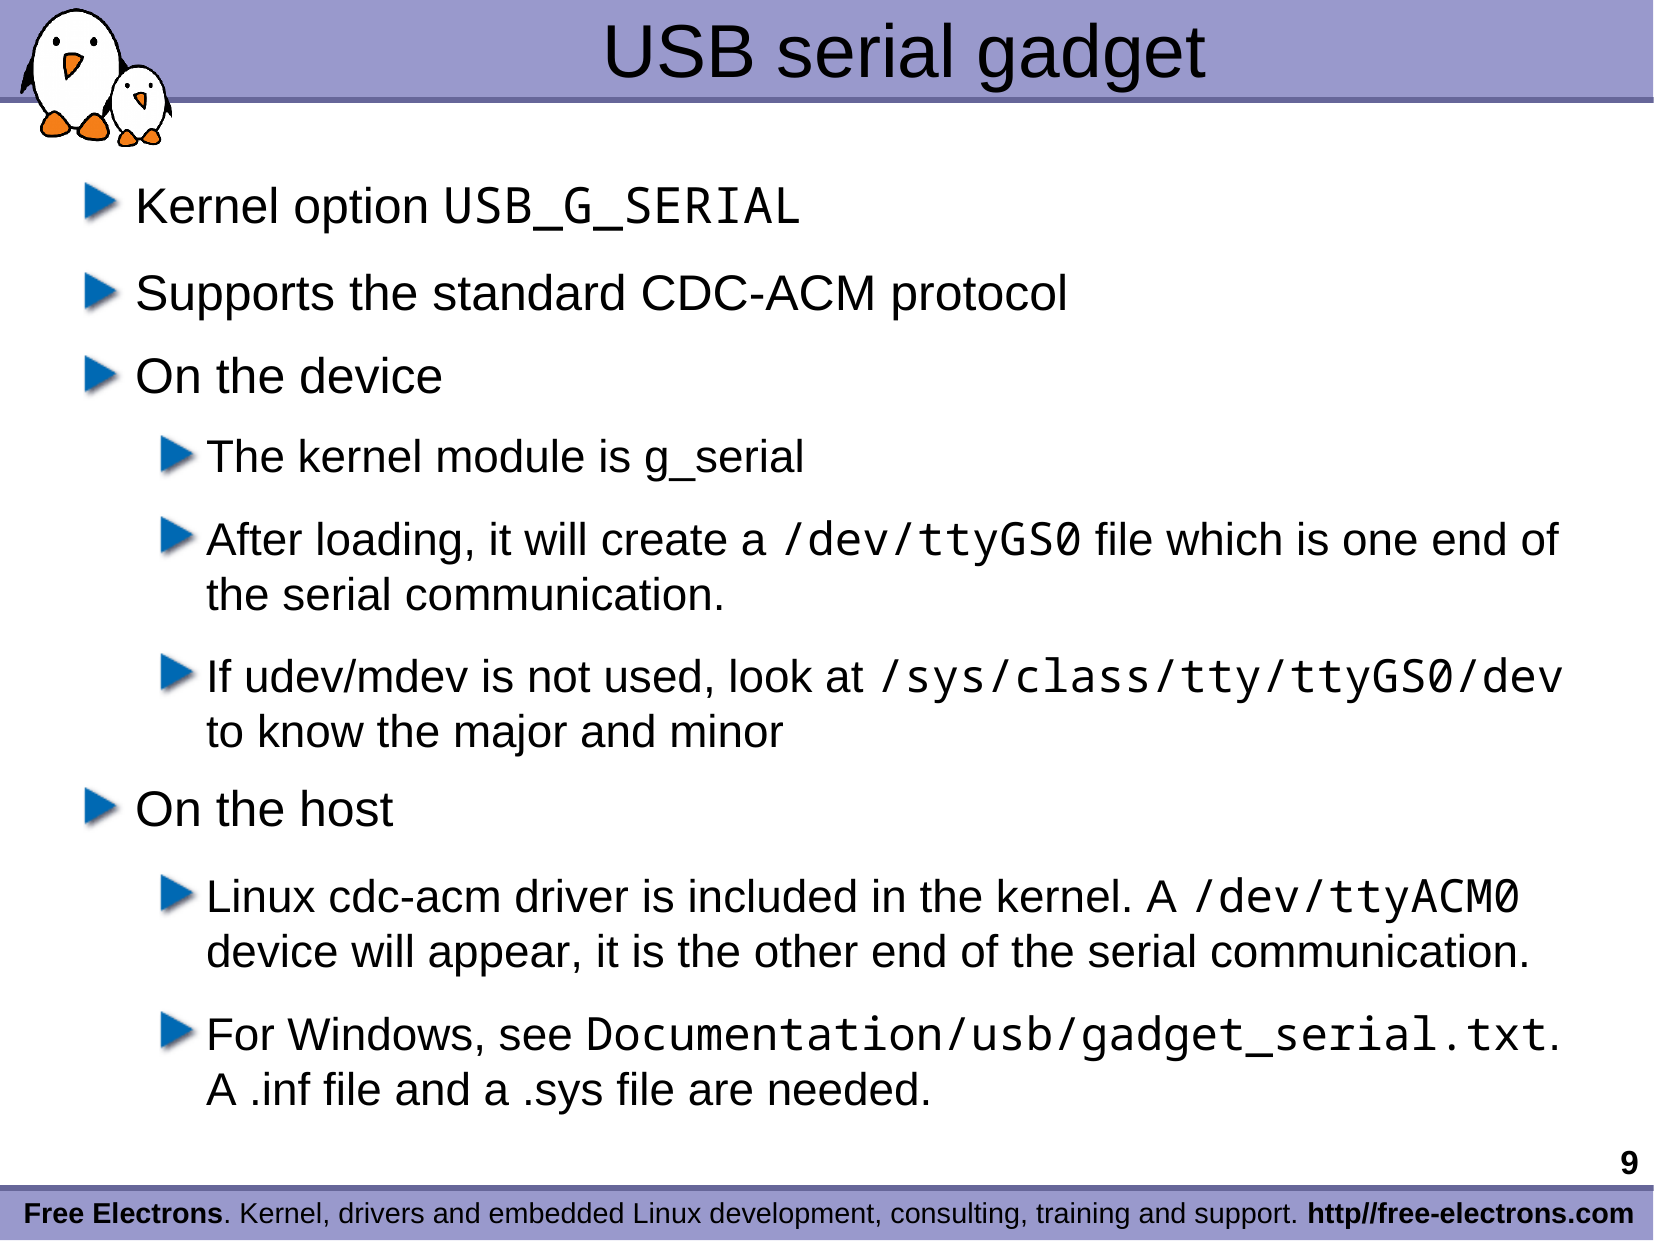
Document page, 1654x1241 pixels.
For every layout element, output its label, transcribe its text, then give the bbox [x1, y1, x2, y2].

title USB serial gadget [178, 4, 1631, 98]
list Kernel option USB_G_SERIAL Supports the standard CDC-ACM protocol On the device The kernel module is g_serial After loading, it will create a /dev/ttyGS0 file which is one end of the serial communication. If udev/mdev is not used, look at /sys/class/tty/ttyGS0/dev to know the major and minor On the host Linux cdc-acm driver is included in the kernel. A /dev/ttyACM0 device will appear, it is the other end of the serial communication. For Windows, see Documentation/usb/gadget_serial.txt. A .inf file and a .sys file are needed. [64, 169, 1588, 1138]
picture [20, 8, 172, 147]
